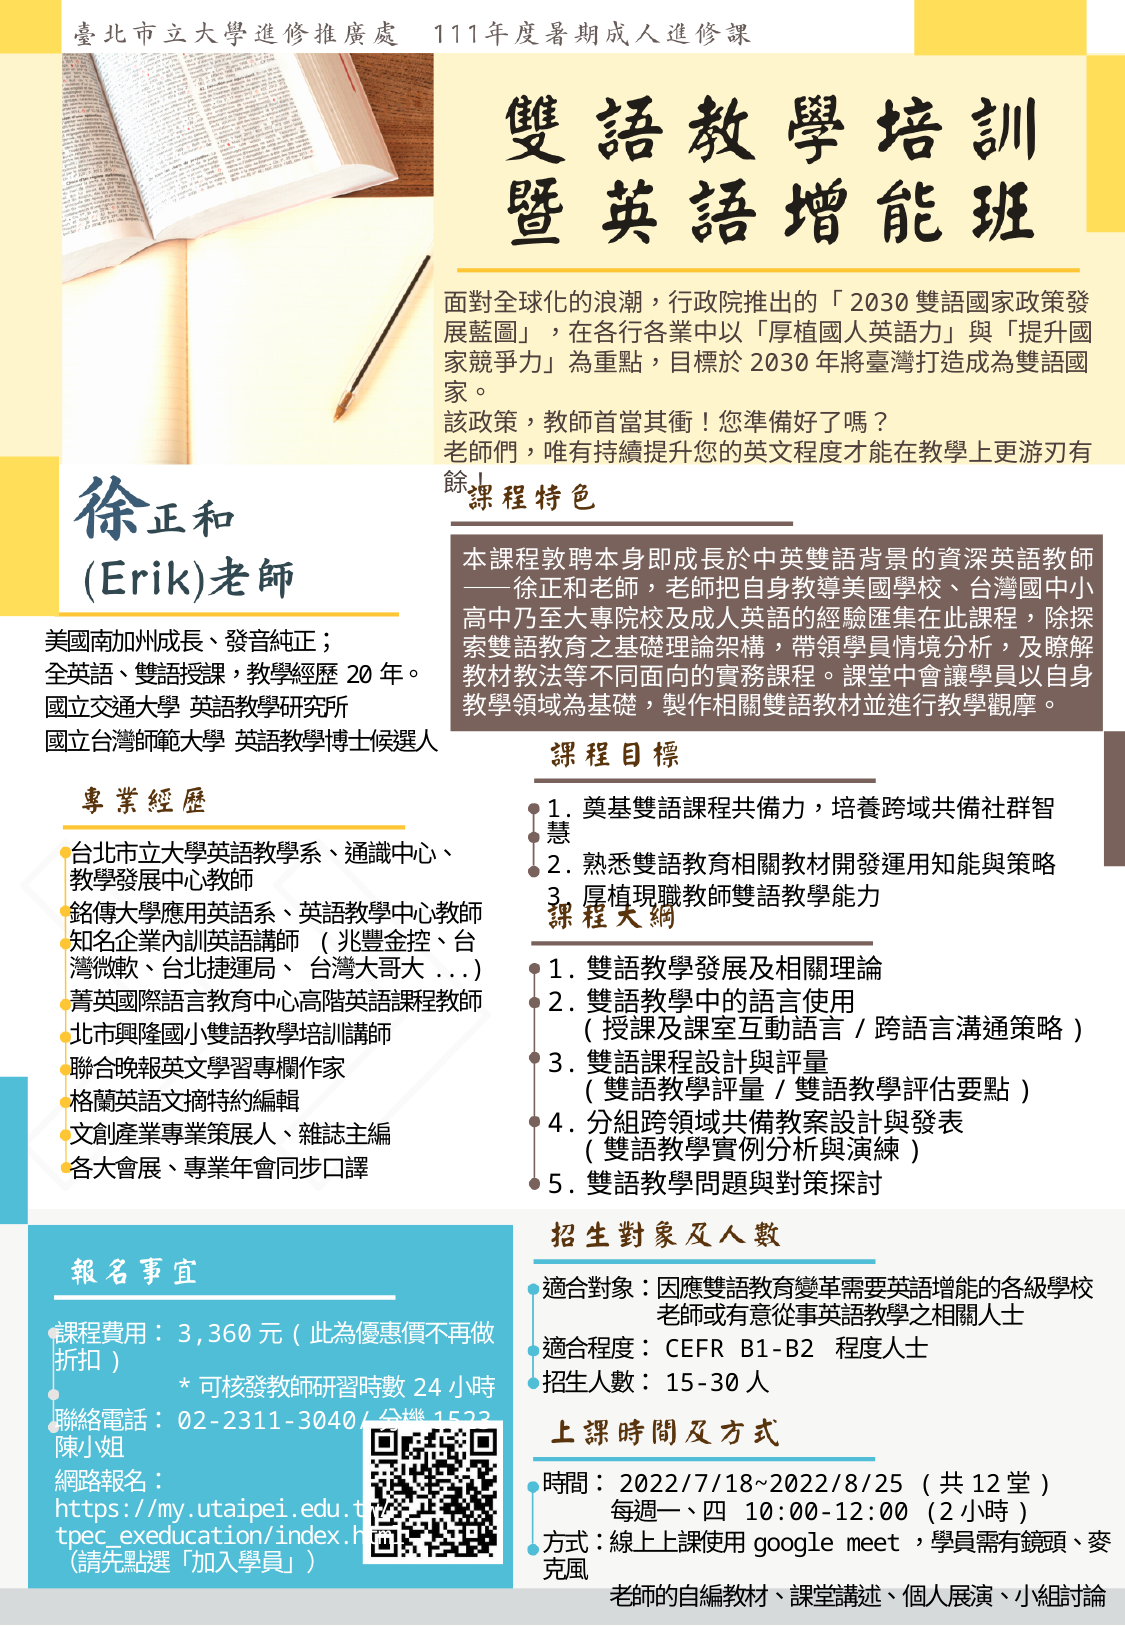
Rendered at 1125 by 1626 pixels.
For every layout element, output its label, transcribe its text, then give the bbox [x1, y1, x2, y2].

text_box 適合對象：因應雙語教育變革需要英語增能的各級學校 老師或有意從事英語教學之相關人士 適合程度：CEFR B1-B2 程度人士 招生人數：15-30人 [527, 1267, 1118, 1404]
text_box 1.奠基雙語課程共備力，培養跨域共備社群智慧 2.熟悉雙語教育相關教材開發運用知能與策略 3.厚植現職教師雙語教學能力 [531, 790, 1094, 918]
text_box 台北市立大學英語教學系、通識中心、 教學發展中心教師 銘傳大學應用英語系、英語教學中心教師 知名企業內訓英語講師 (兆豐金控、台灣微軟、台北捷運局、 台灣大哥大...) 菁英國際語言教育中心高階英語課程教師 北市興隆國小雙語教學培訓講師 聯合晚報英文學習專欄作家 格蘭英語文摘特約編輯 文創產業專業策展人、雜誌主編 各大會展、專業年會同步口譯 [54, 832, 502, 1190]
text_box 時間：2022/7/18~2022/8/25 (共12堂) 每週一、四 10:00-12:00 (2小時) 方式：線上上課使用google meet，學員需有鏡頭、麥克風 老師的自編教材、課堂講述、個人展演、小組討論 [527, 1463, 1125, 1618]
picture [0, 0, 1125, 1588]
text_box 本課程敦聘本身即成長於中英雙語背景的資深英語教師——徐正和老師，老師把自身教導美國學校、台灣國中小、高中乃至大專院校及成人英語的經驗匯集在此課程，除探索雙語教育之基礎理論架構，帶領學員情境分析，及瞭解教材教法等不同面向的實務課程。課堂中會讓學員以自身教學領域為基礎，製作相關雙語教材並進行教學觀摩。 [447, 537, 1111, 728]
text_box 美國南加州成長、發音純正； 全英語、雙語授課，教學經歷20年。 國立交通大學 英語教學研究所 國立台灣師範大學 英語教學博士候選人 [29, 620, 460, 763]
text_box 面對全球化的浪潮，行政院推出的「2030雙語國家政策發展藍圖」，在各行各業中以「厚植國人英語力」與「提升國家競爭力」為重點，目標於2030年將臺灣打造成為雙語國家。 該政策，教師首當其衝！您準備好了嗎？ 老師們，唯有持續提升您的英文程度才能在教學上更游刃有餘！ [428, 279, 1125, 504]
text_box 課程費用：3,360元(此為優惠價不再做折扣) *可核發教師研習時數24小時 聯絡電話：02-2311-3040/分機1523陳小姐 網路報名： https://my.utaipei.edu.tw/ tpec_exeducation/index.html （請先點選「加入學員」） [39, 1312, 528, 1584]
text_box [0, 1588, 1125, 1625]
text_box 1.雙語教學發展及相關理論 2.雙語教學中的語言使用 (授課及課室互動語言/跨語言溝通策略) 3.雙語課程設計與評量 (雙語教學評量/雙語教學評估要點) 4.分組跨領域共備教案設計與發表 (雙語教學實例分析與演練) 5.雙語教學問題與對策探討 [532, 949, 1125, 1207]
